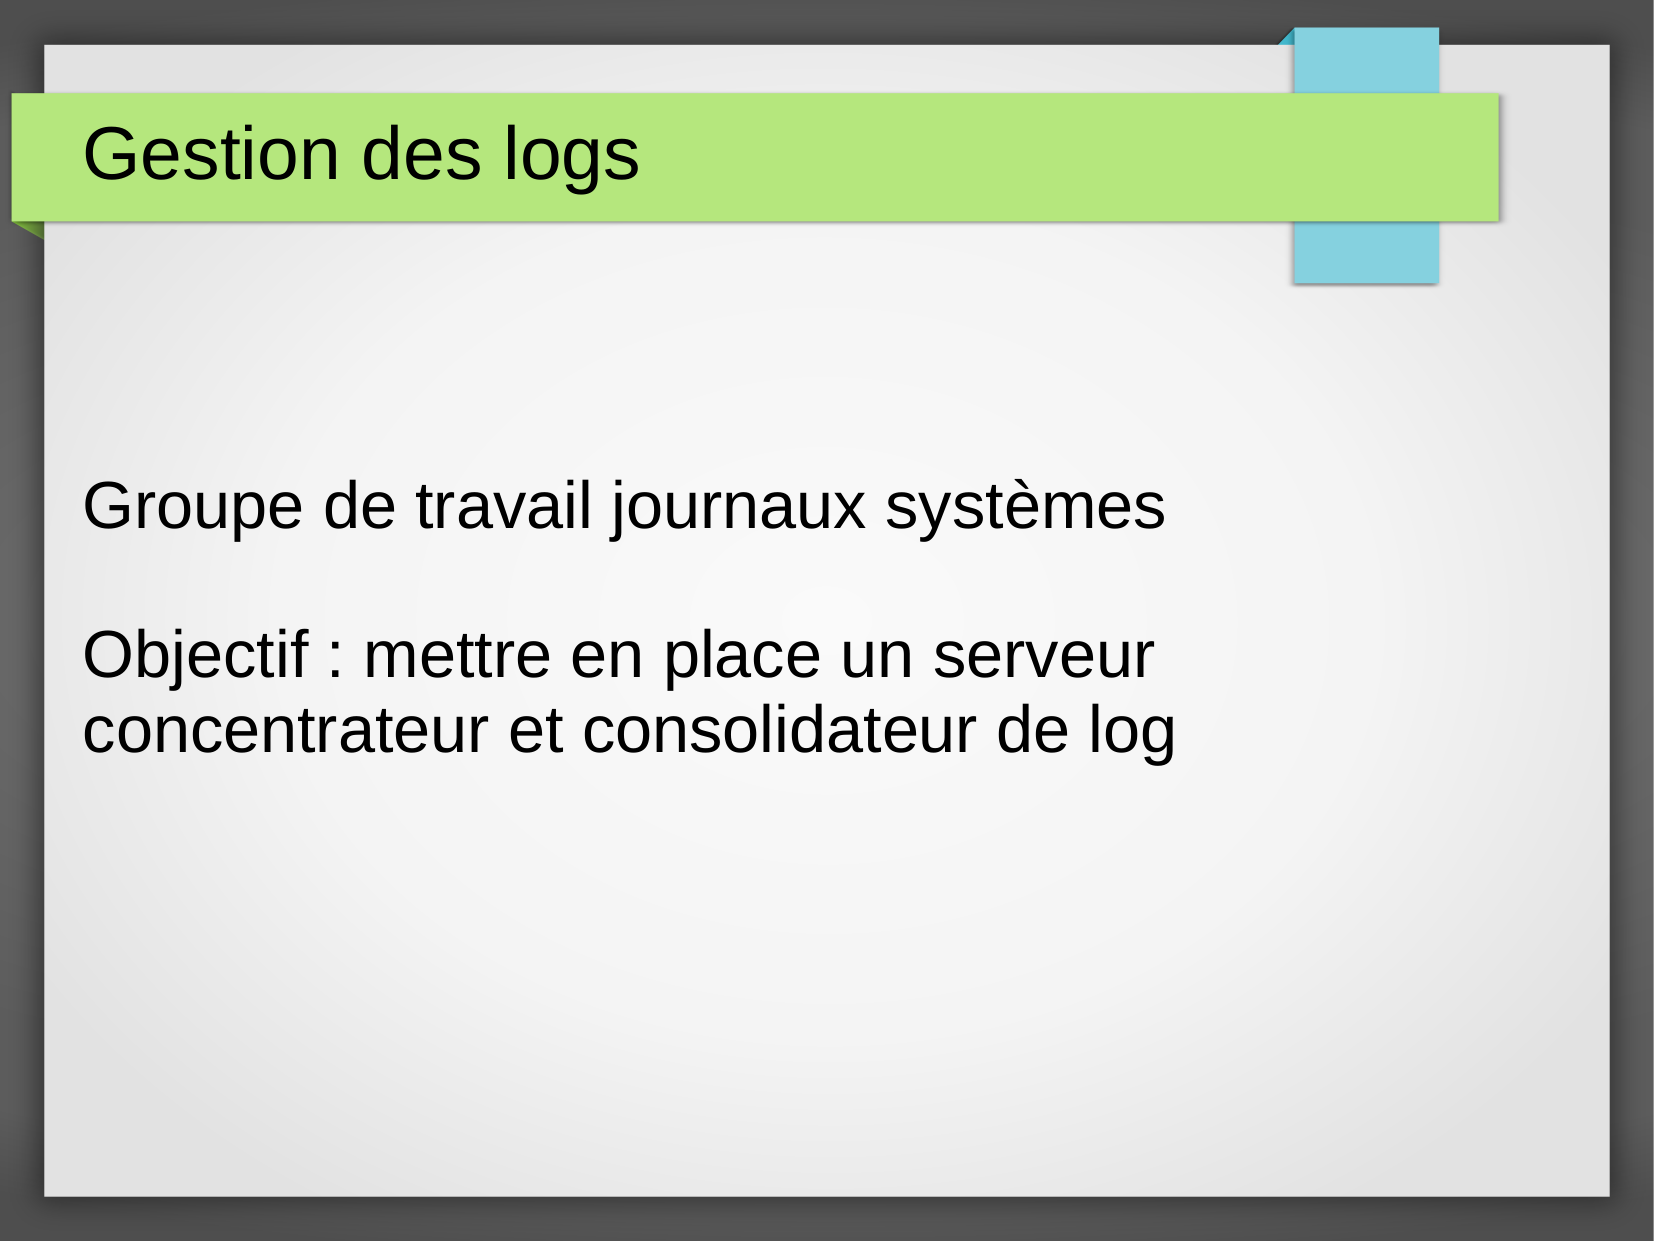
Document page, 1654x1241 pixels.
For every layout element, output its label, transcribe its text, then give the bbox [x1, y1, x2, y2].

title Gestion des logs [82, 94, 1264, 213]
picture [0, 0, 1654, 1241]
subtitle Groupe de travail journaux systèmes Objectif : mettre en place un serveur concentrateur et consolidateur de log [82, 295, 1571, 1015]
